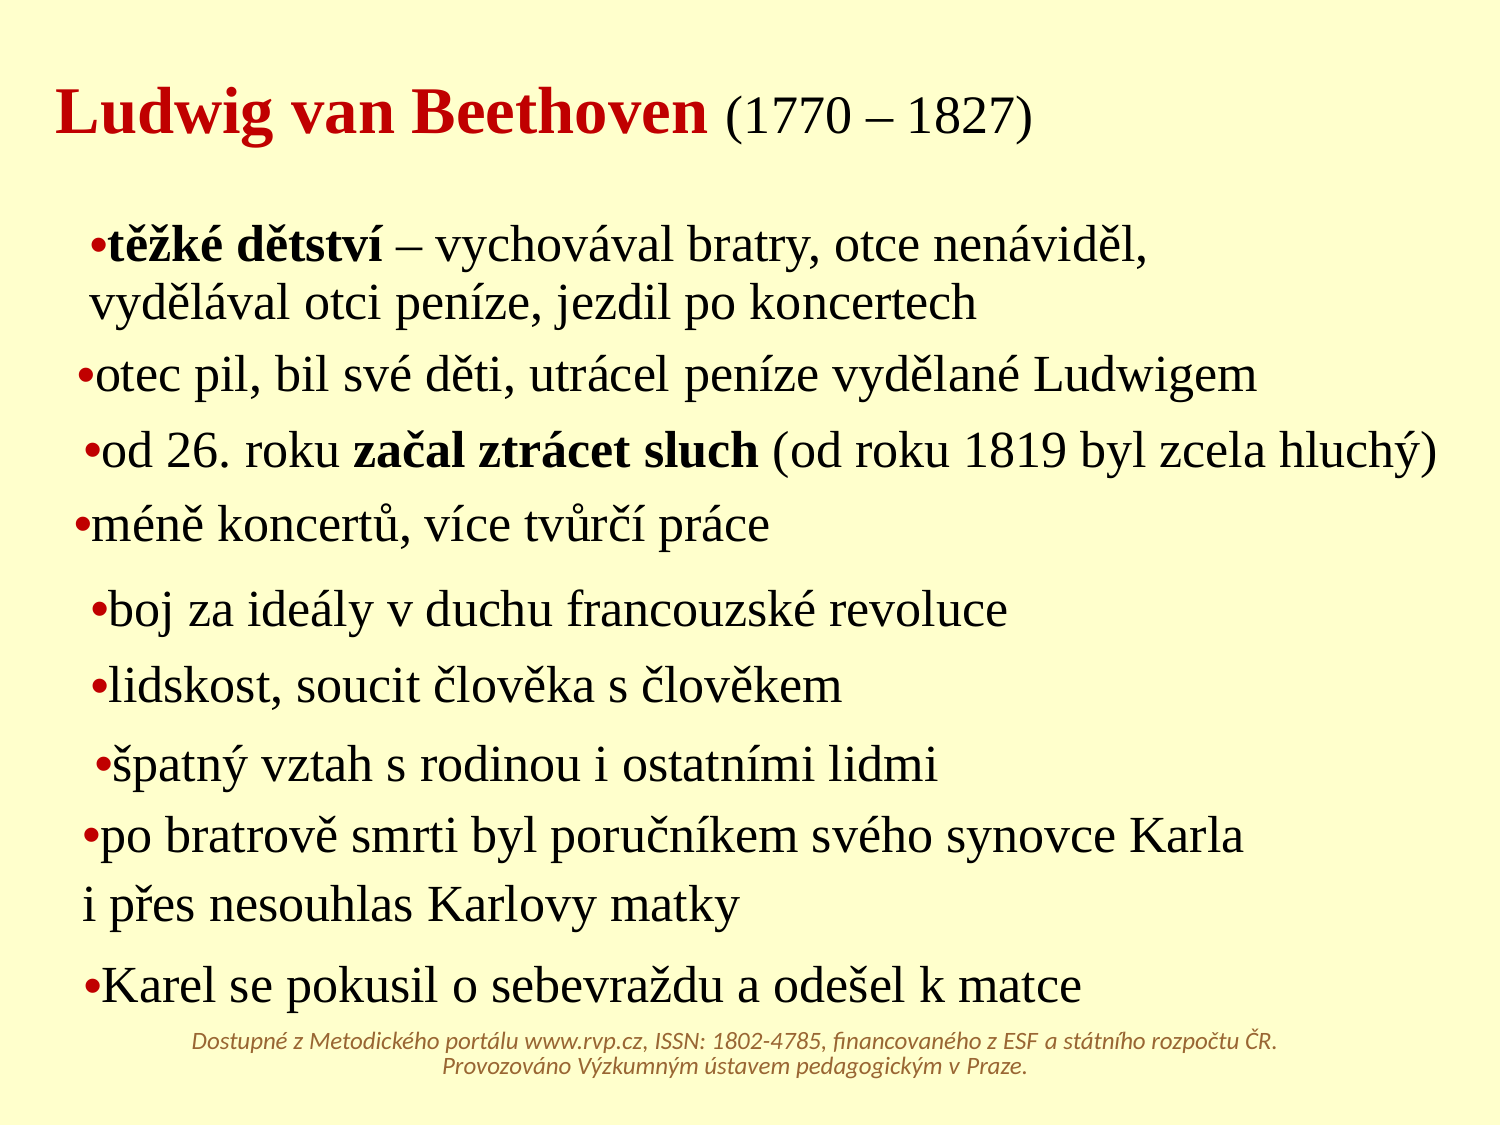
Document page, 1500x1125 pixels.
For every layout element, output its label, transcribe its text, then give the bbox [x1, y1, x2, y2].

text_box po bratrově smrti byl poručníkem svého synovce Karla i přes nesouhlas Karlovy matky [67, 786, 1273, 941]
text_box otec pil, bil své děti, utrácel peníze vydělané Ludwigem [62, 337, 1274, 411]
text_box špatný vztah s rodinou i ostatními lidmi [79, 716, 955, 786]
text_box těžké dětství – vychovával bratry, otce nenáviděl, vydělával otci peníze, jezdil po koncertech [74, 207, 1177, 337]
text_box Dostupné z Metodického portálu www.rvp.cz, ISSN: 1802-4785, financovaného z ESF a státního rozpočtu ČR. Provozováno Výzkumným ústavem pedagogickým v Praze. [171, 1023, 1300, 1089]
text_box méně koncertů, více tvůrčí práce [58, 487, 787, 561]
text_box boj za ideály v duchu francouzské revoluce [75, 560, 1024, 646]
text_box Ludwig van Beethoven (1770 – 1827) [41, 66, 1500, 156]
text_box lidskost, soucit člověka s člověkem [75, 637, 859, 722]
text_box Karel se pokusil o sebevraždu a odešel k matce [68, 937, 1098, 1022]
text_box od 26. roku začal ztrácet sluch (od roku 1819 byl zcela hluchý) [68, 413, 1454, 487]
